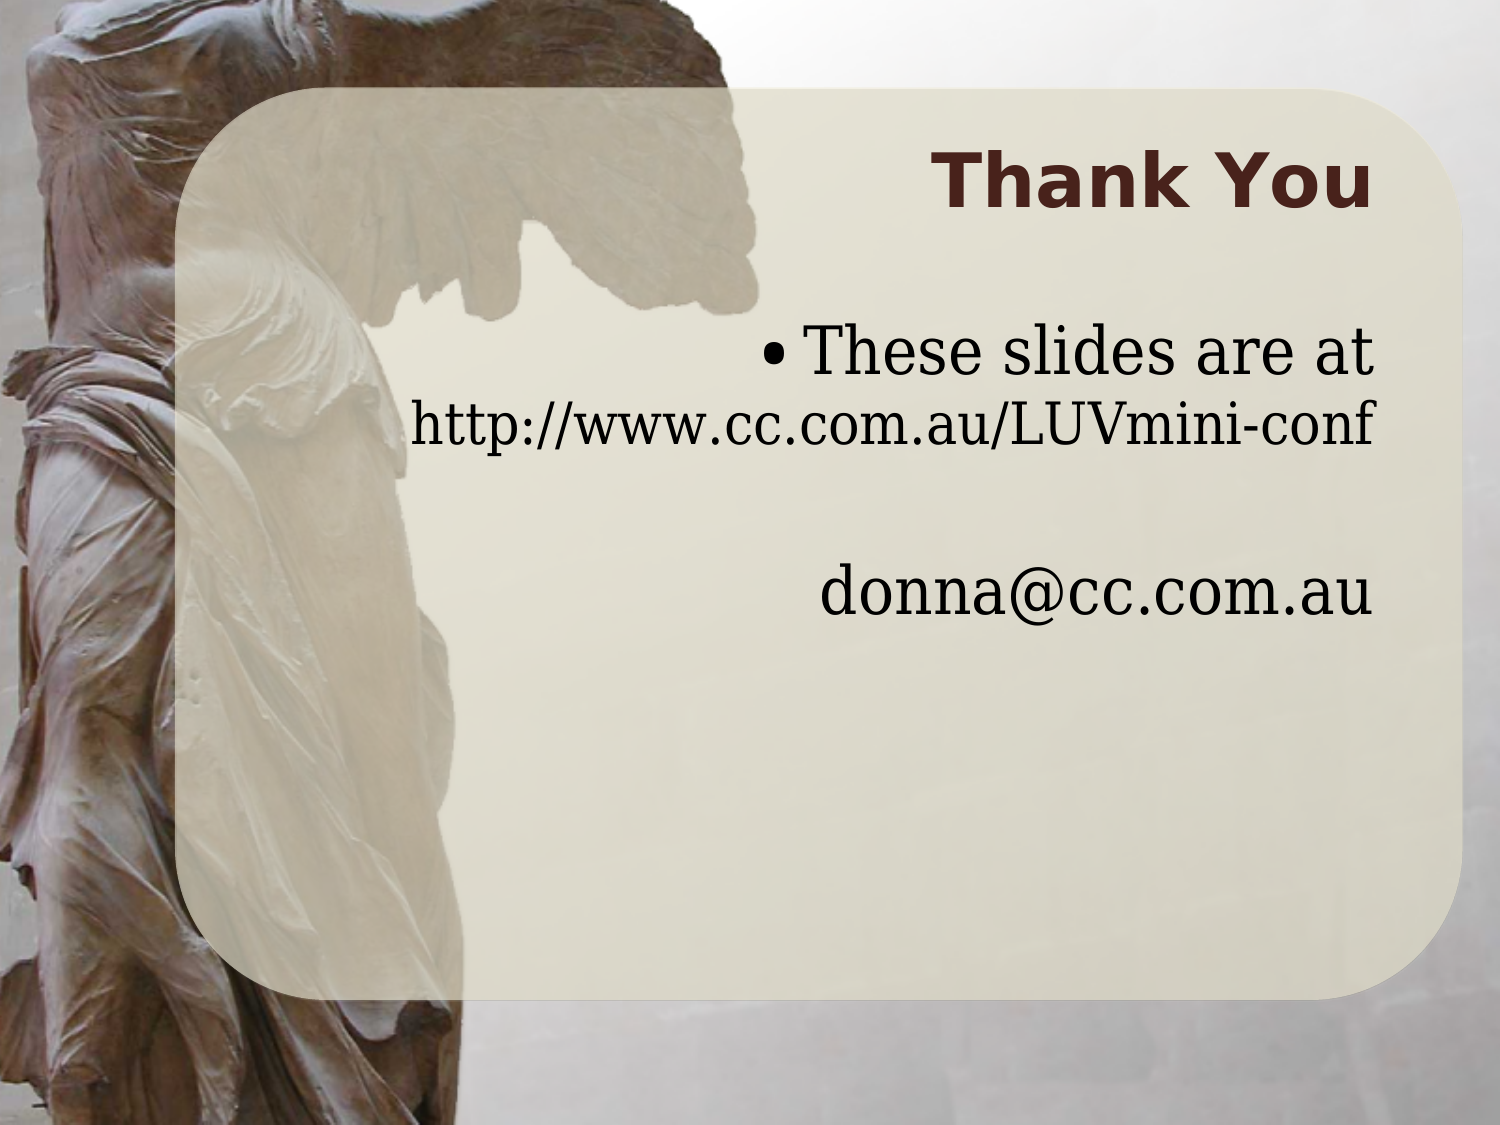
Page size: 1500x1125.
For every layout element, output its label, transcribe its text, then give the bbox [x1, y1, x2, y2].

list These slides are at http://www.cc.com.au/LUVmini-conf donna@cc.com.au [149, 312, 1375, 973]
picture [0, 0, 1500, 1125]
title Thank You [200, 83, 1375, 280]
